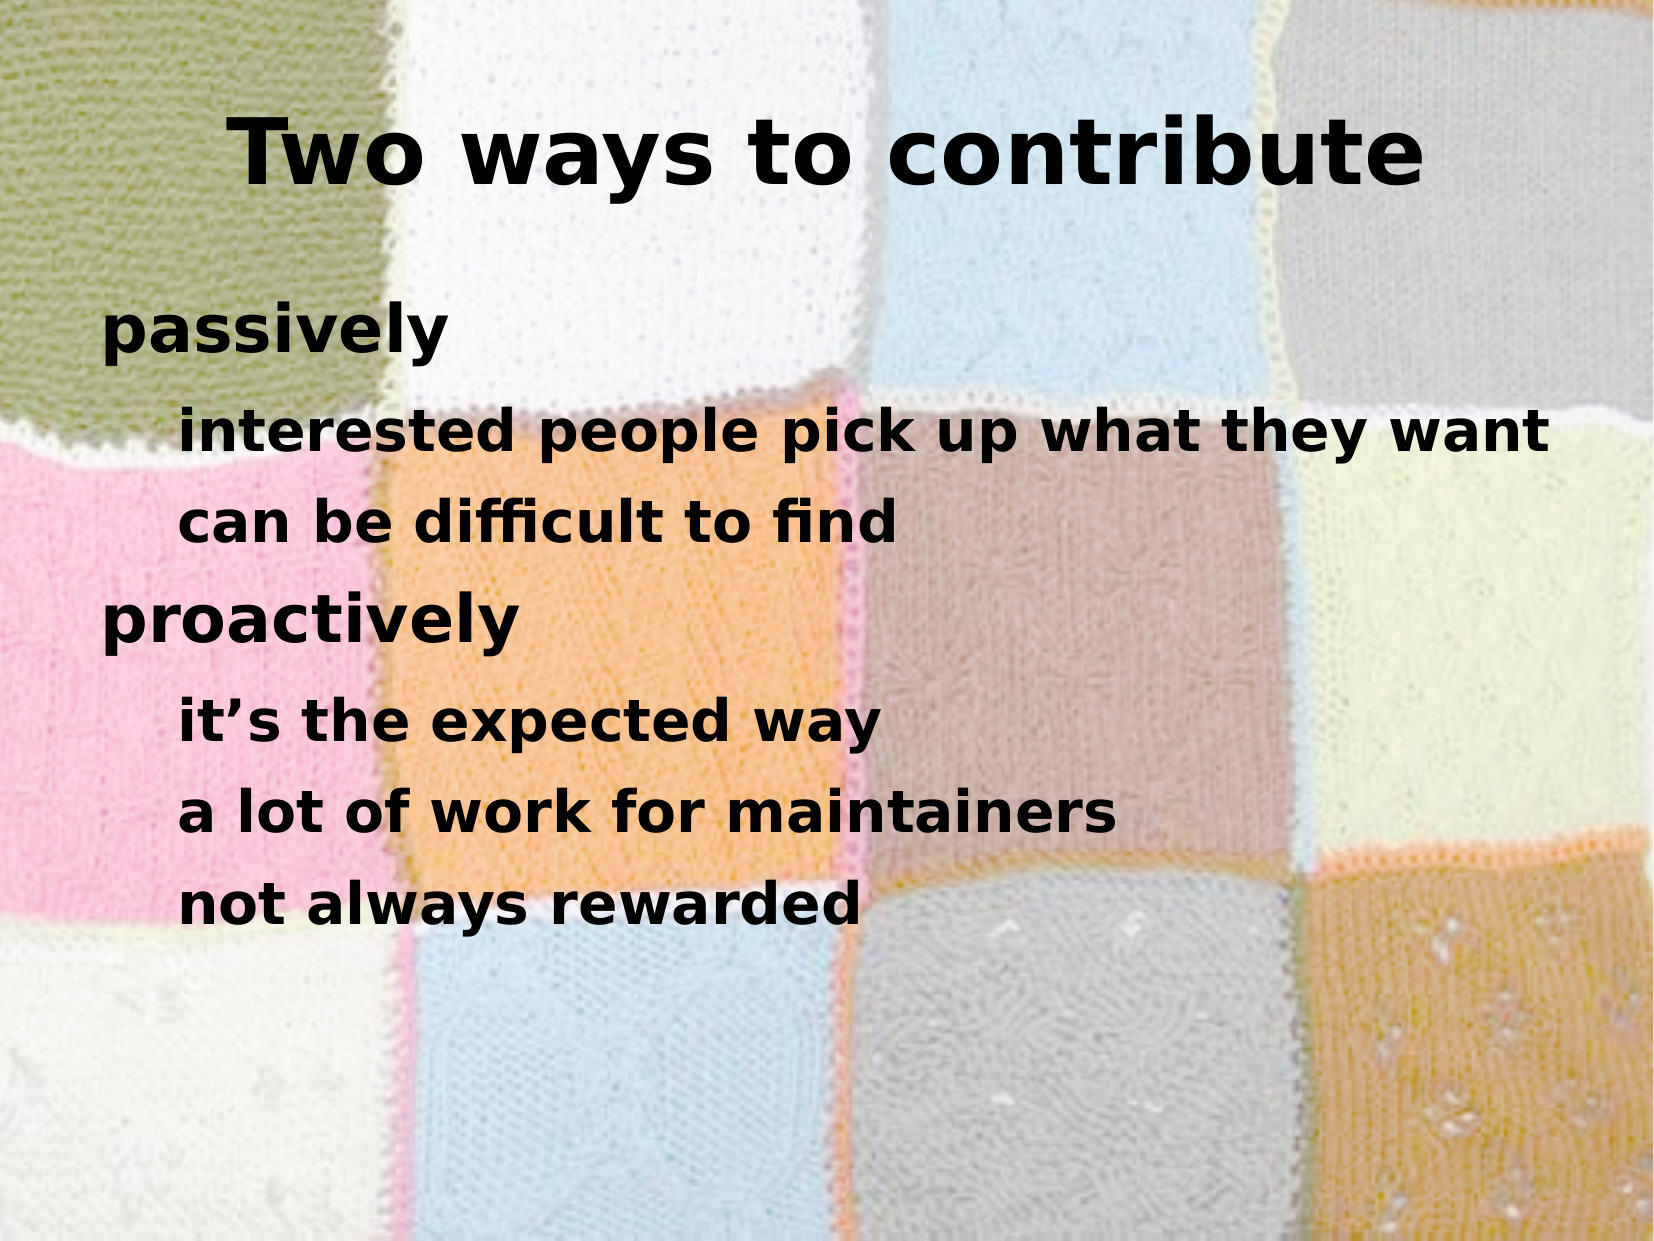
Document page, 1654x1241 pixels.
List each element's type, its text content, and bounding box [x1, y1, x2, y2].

picture [0, 0, 1654, 1241]
title Two ways to contribute [82, 56, 1571, 250]
list passively interested people pick up what they want can be difficult to find proactively it’s the expected way a lot of work for maintainers not always rewarded [82, 290, 1571, 1094]
